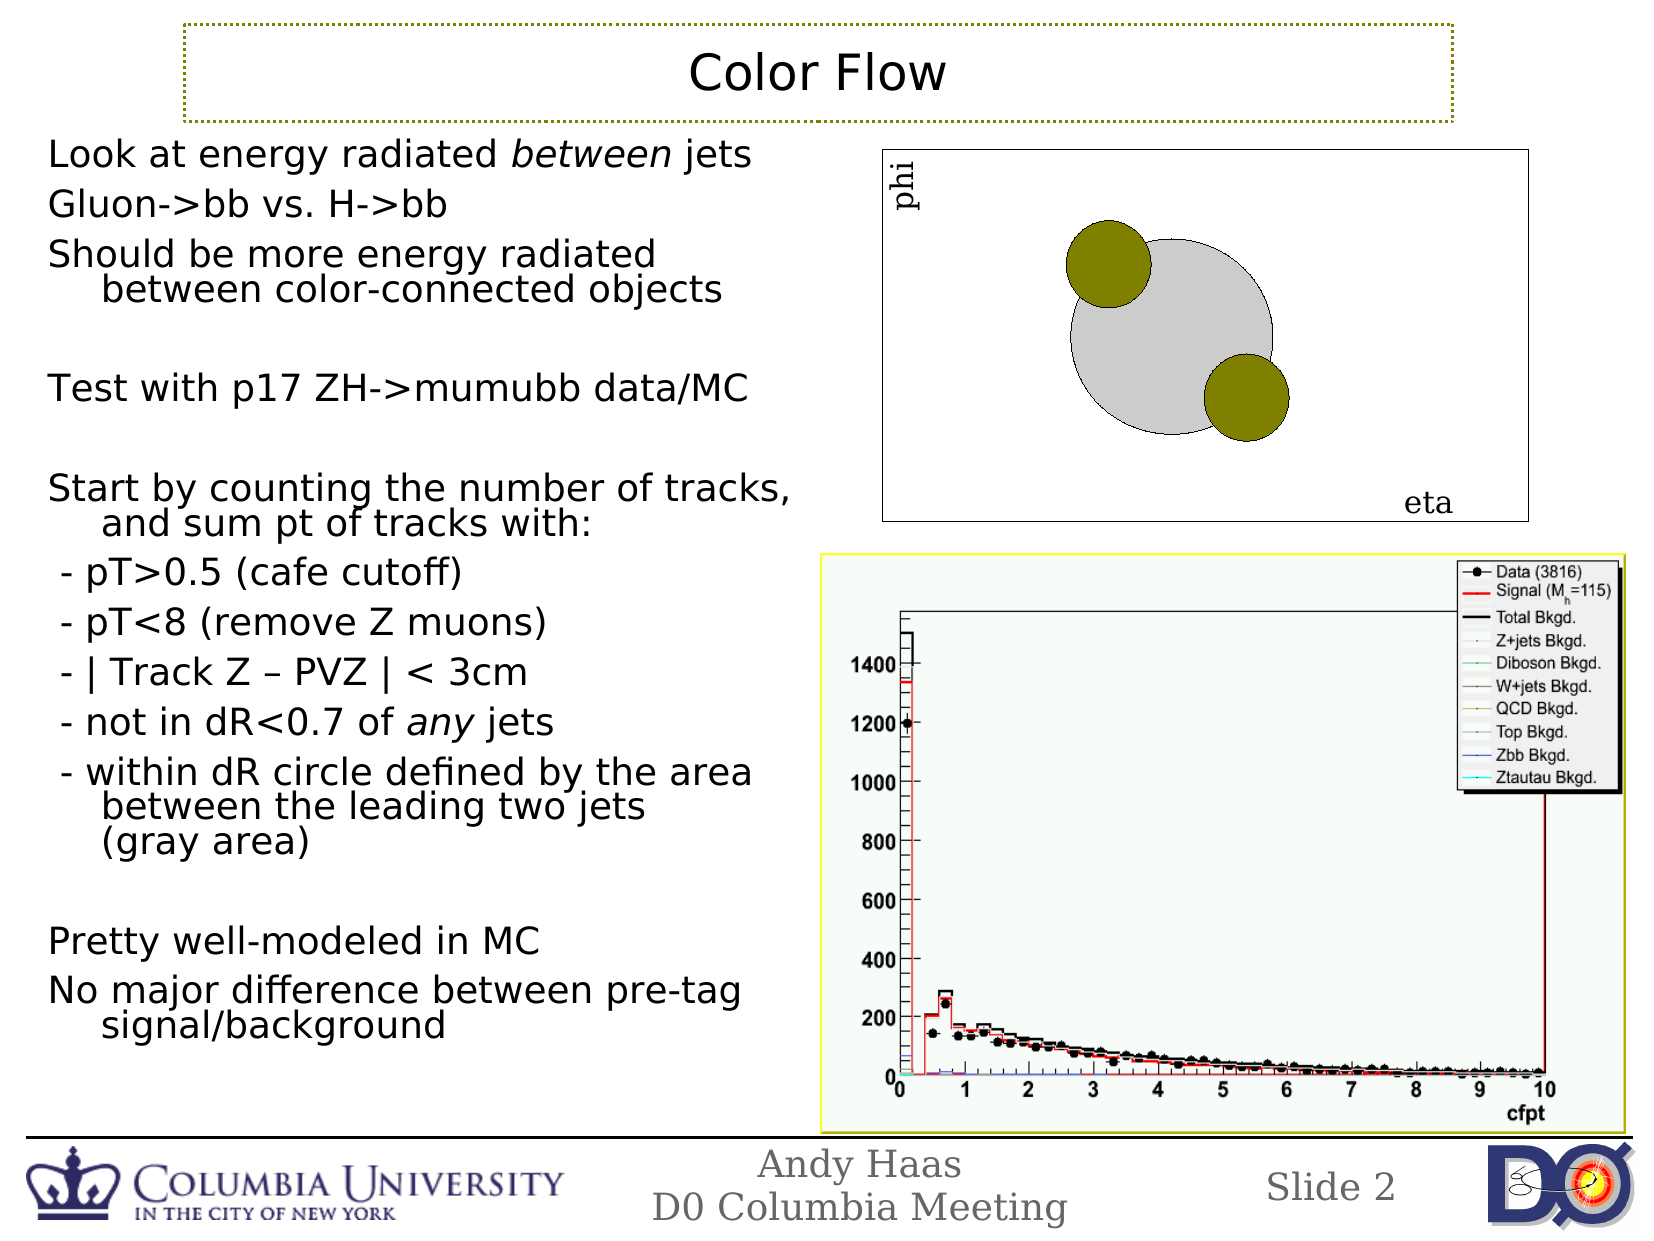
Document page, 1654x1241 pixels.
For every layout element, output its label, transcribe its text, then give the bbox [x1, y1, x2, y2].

list Look at energy radiated between jets Gluon->bb vs. H->bb Should be more energy radiated between color-connected objects Test with p17 ZH->mumubb data/MC Start by counting the number of tracks, and sum pt of tracks with: - pT>0.5 (cafe cutoff) - pT<8 (remove Z muons) - | Track Z – PVZ | < 3cm - not in dR<0.7 of any jets - within dR circle defined by the area between the leading two jets (gray area) Pretty well-modeled in MC No major difference between pre-tag signal/background [30, 140, 802, 1155]
picture [1479, 1140, 1639, 1233]
text_box phi [884, 161, 921, 212]
picture [26, 1146, 565, 1220]
title Color Flow [184, 24, 1453, 122]
text_box eta [1403, 484, 1454, 522]
picture [820, 553, 1626, 1134]
text_box [1066, 220, 1290, 442]
